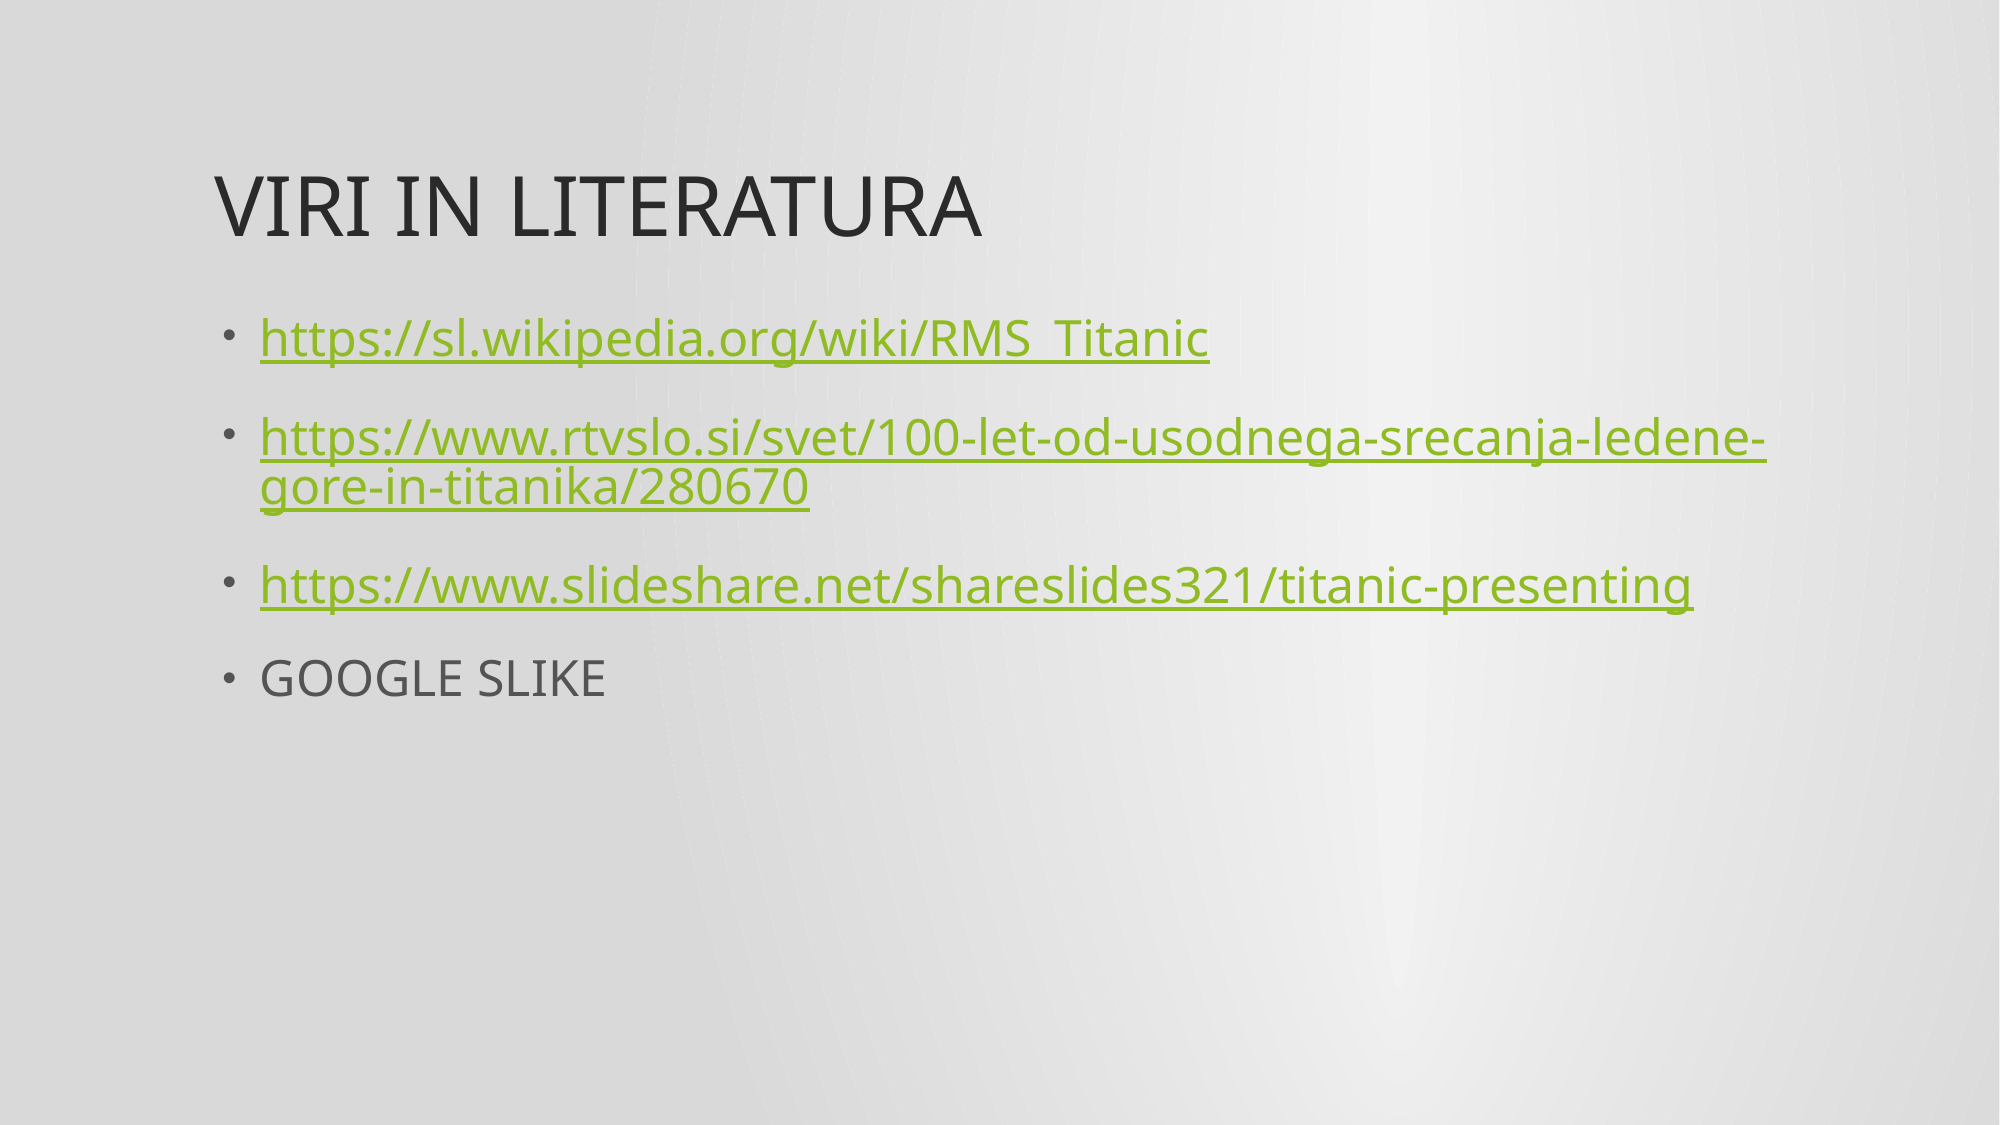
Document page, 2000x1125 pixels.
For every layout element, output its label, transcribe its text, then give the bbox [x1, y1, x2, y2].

title VIRI in literatura [199, 45, 1800, 263]
list https://sl.wikipedia.org/wiki/RMS_Titanic https://www.rtvslo.si/svet/100-let-od-usodnega-srecanja-ledene-gore-in-titanika/280670 https://www.slideshare.net/shareslides321/titanic-presenting GOOGLE SLIKE [199, 299, 1800, 1013]
